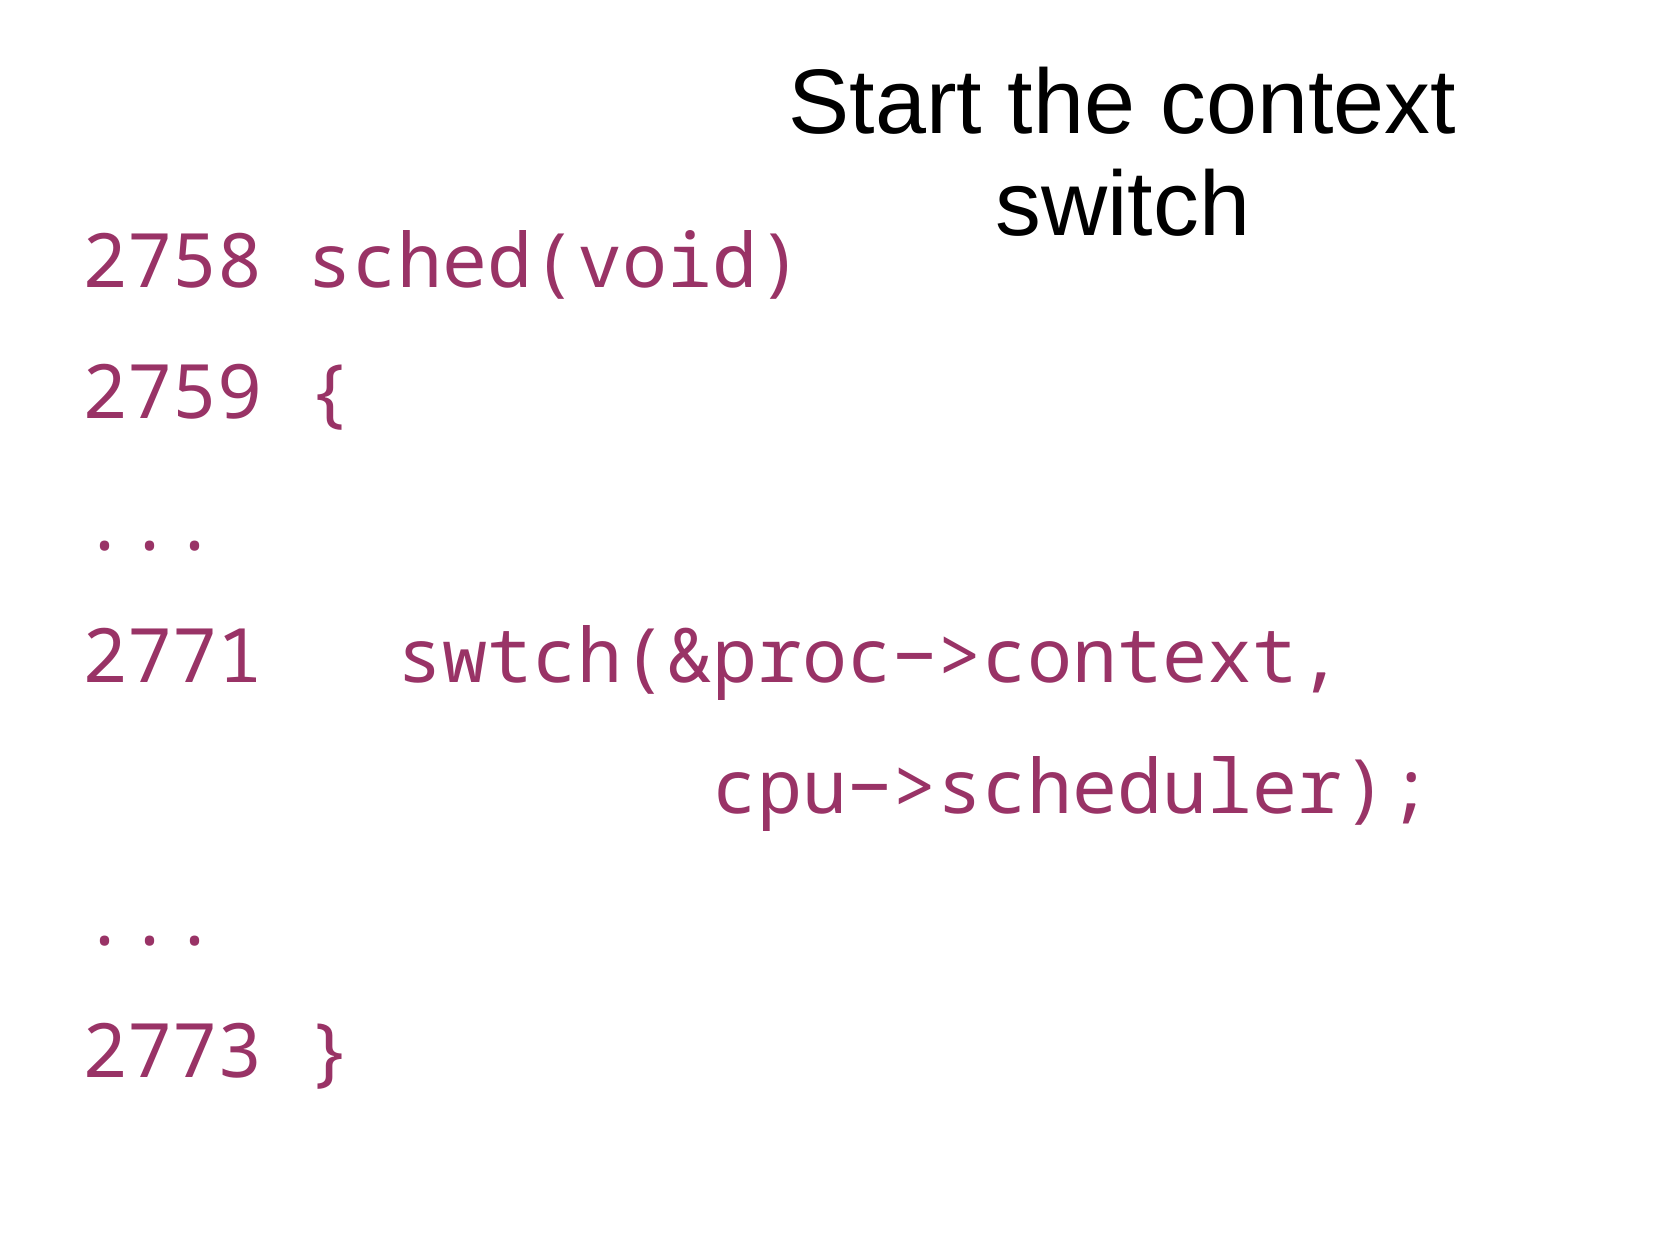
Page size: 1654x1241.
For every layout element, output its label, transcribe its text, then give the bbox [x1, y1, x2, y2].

title Start the context switch [675, 49, 1571, 257]
list 2758 sched(void) 2759 { ... 2771 swtch(&proc−>context, cpu−>scheduler); ... 2773 } [82, 75, 1571, 1163]
